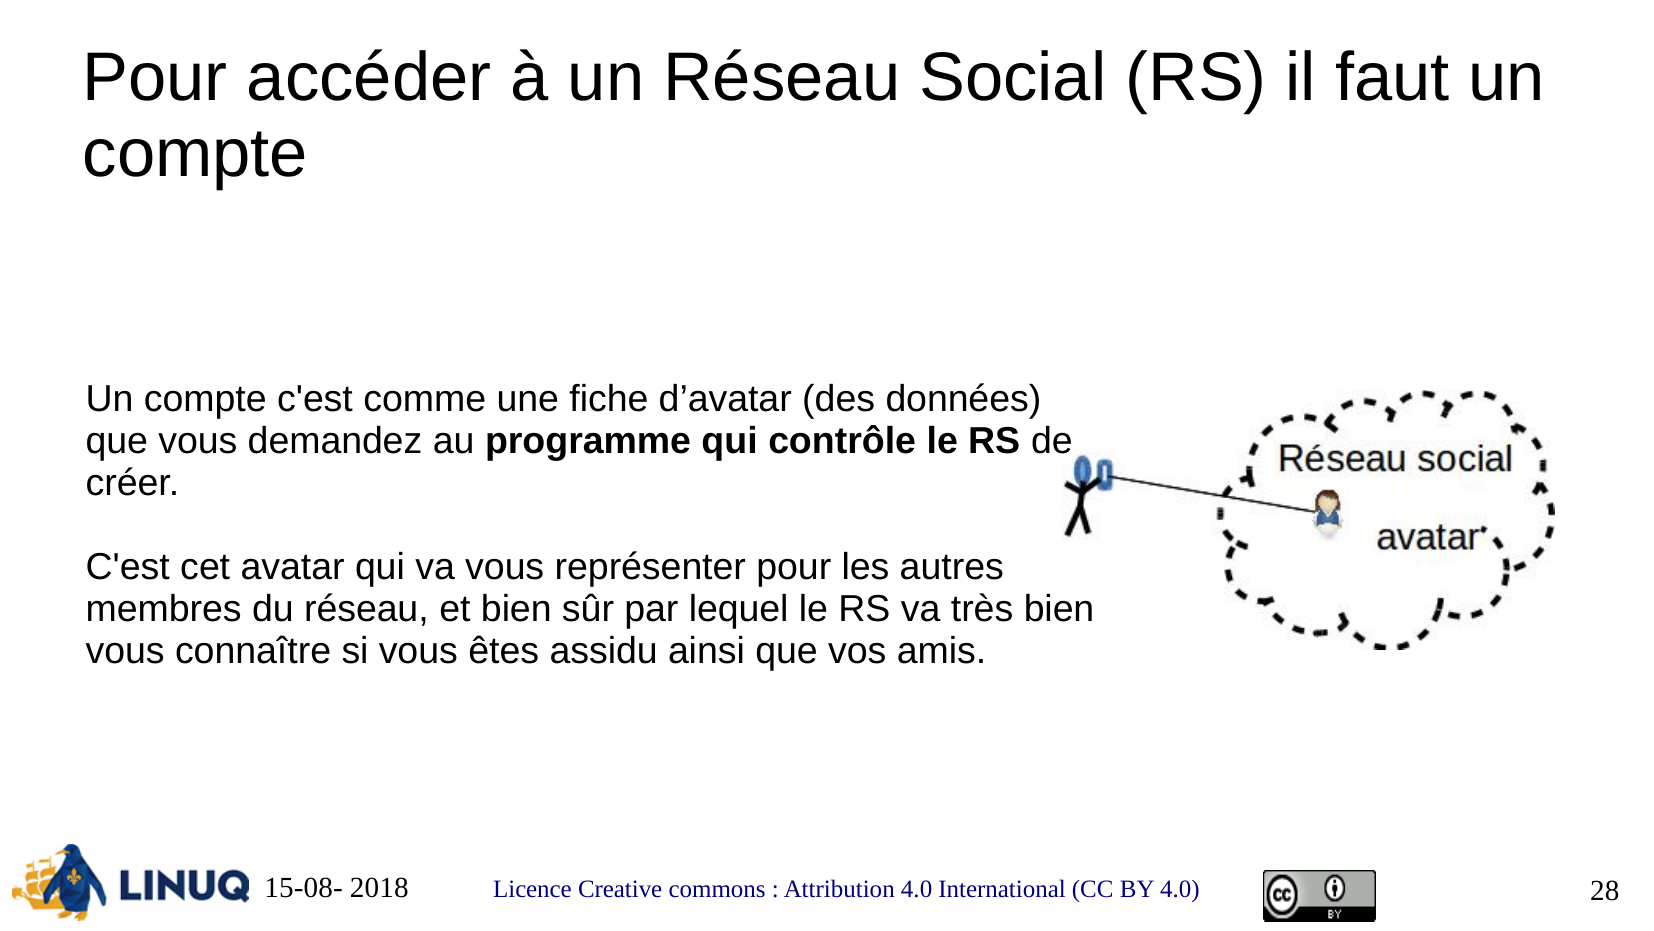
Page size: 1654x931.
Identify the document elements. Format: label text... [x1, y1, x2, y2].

picture [1111, 390, 1555, 650]
picture [1263, 870, 1376, 922]
text_box Un compte c'est comme une fiche d’avatar (des données) que vous demandez au programme qui contrôle le RS de créer. C'est cet avatar qui va vous représenter pour les autres membres du réseau, et bien sûr par lequel le RS va très bien vous connaître si vous êtes assidu ainsi que vos amis. [70, 285, 1111, 763]
title Pour accéder à un Réseau Social (RS) il faut un compte [82, 37, 1571, 193]
picture [11, 844, 249, 921]
